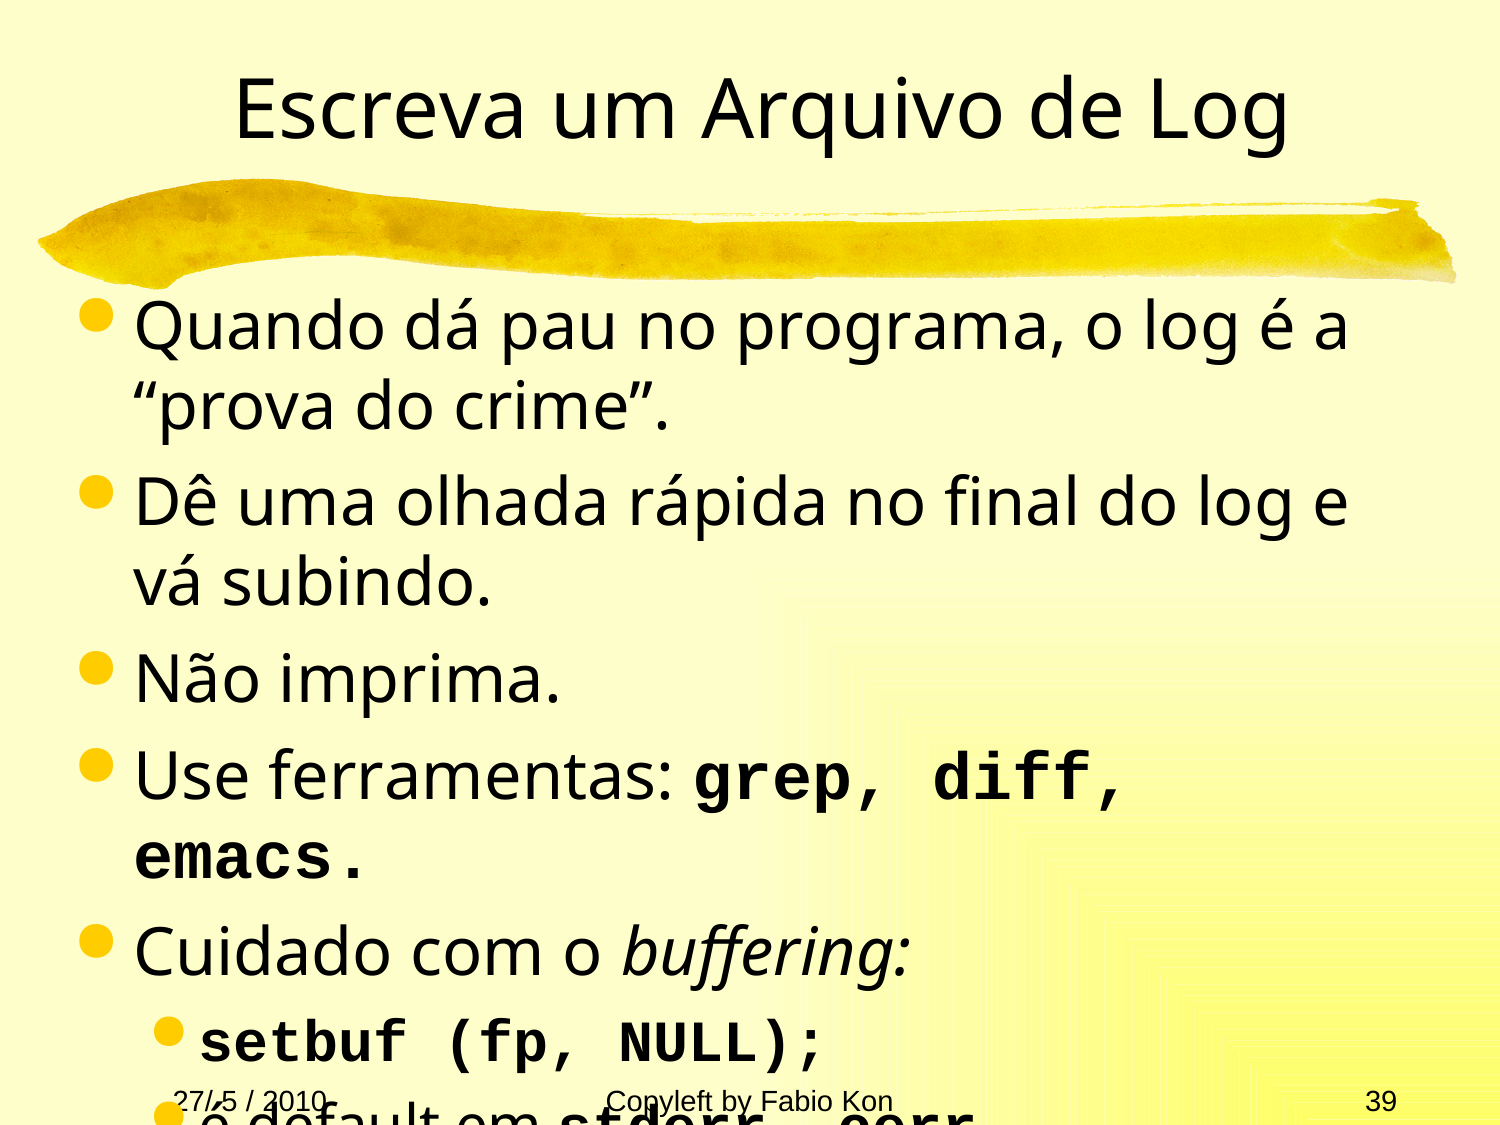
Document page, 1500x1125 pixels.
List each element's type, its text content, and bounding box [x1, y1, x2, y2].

list Quando dá pau no programa, o log é a “prova do crime”. Dê uma olhada rápida no final do log e vá subindo. Não imprima. Use ferramentas: grep, diff, emacs. Cuidado com o buffering: setbuf (fp, NULL); é default em stderr, cerr, System.err [62, 274, 1405, 1086]
picture [24, 174, 1463, 297]
title Escreva um Arquivo de Log [125, 12, 1401, 163]
